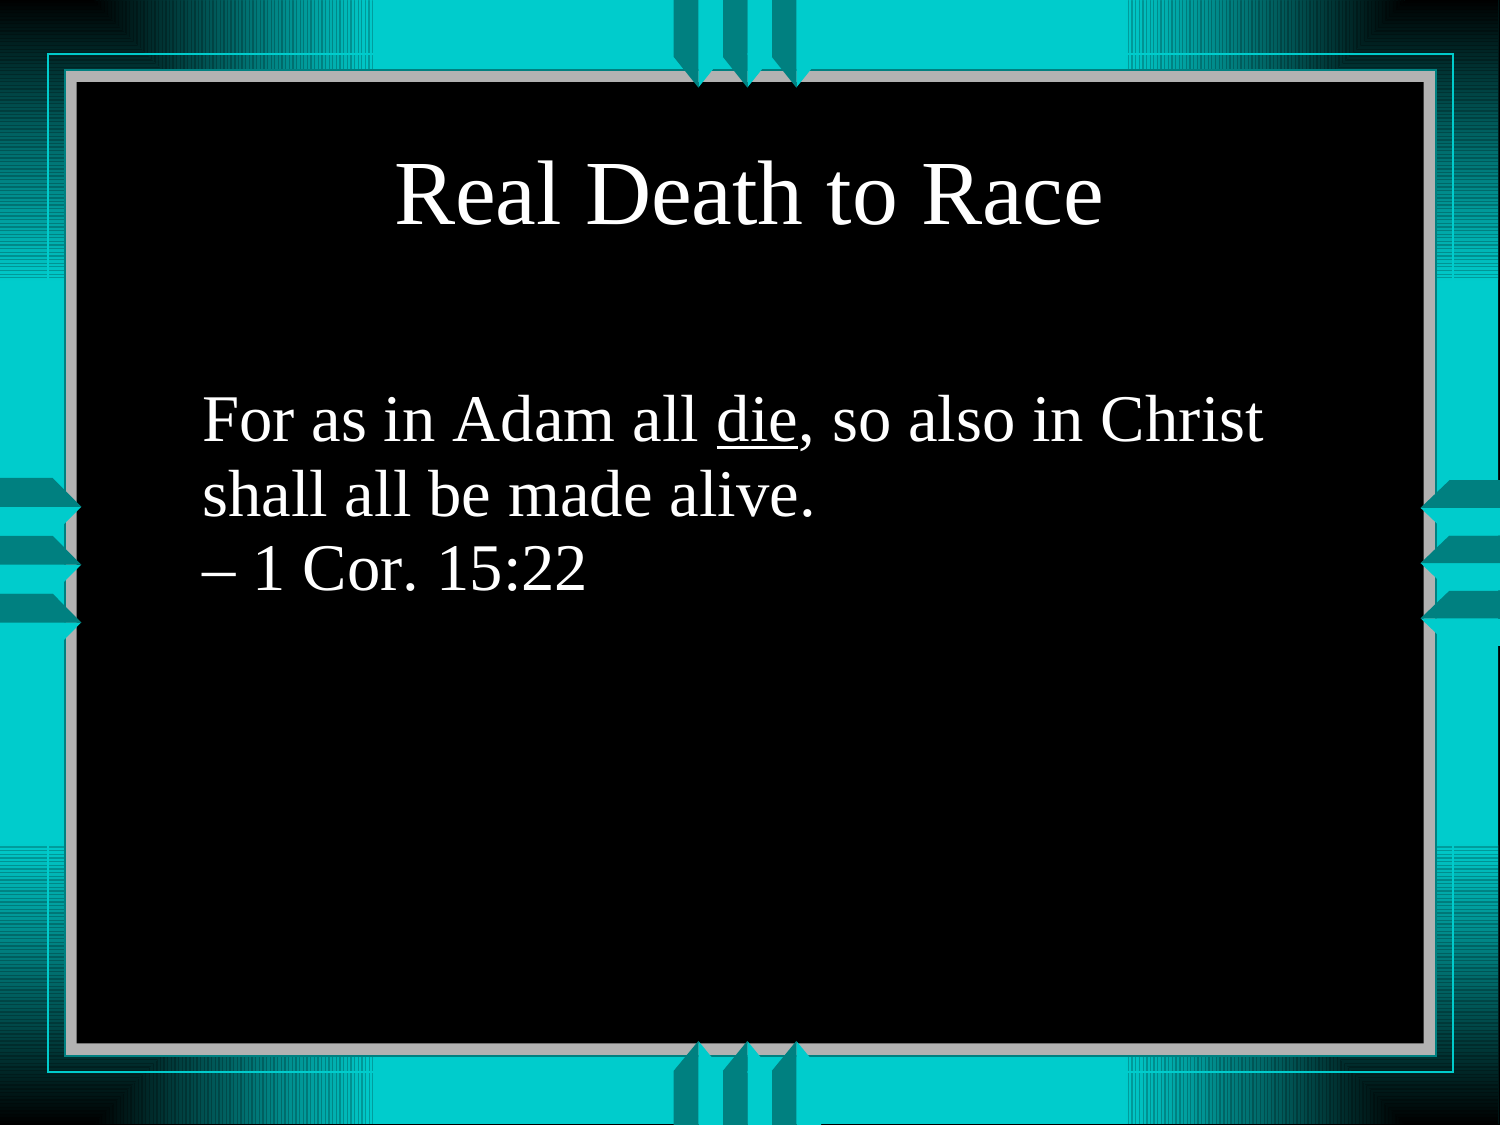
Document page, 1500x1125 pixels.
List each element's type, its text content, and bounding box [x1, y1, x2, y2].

title Real Death to Race [112, 99, 1388, 288]
text_box For as in Adam all die, so also in Christ shall all be made alive. – 1 Cor. 15:22 [187, 375, 1313, 612]
